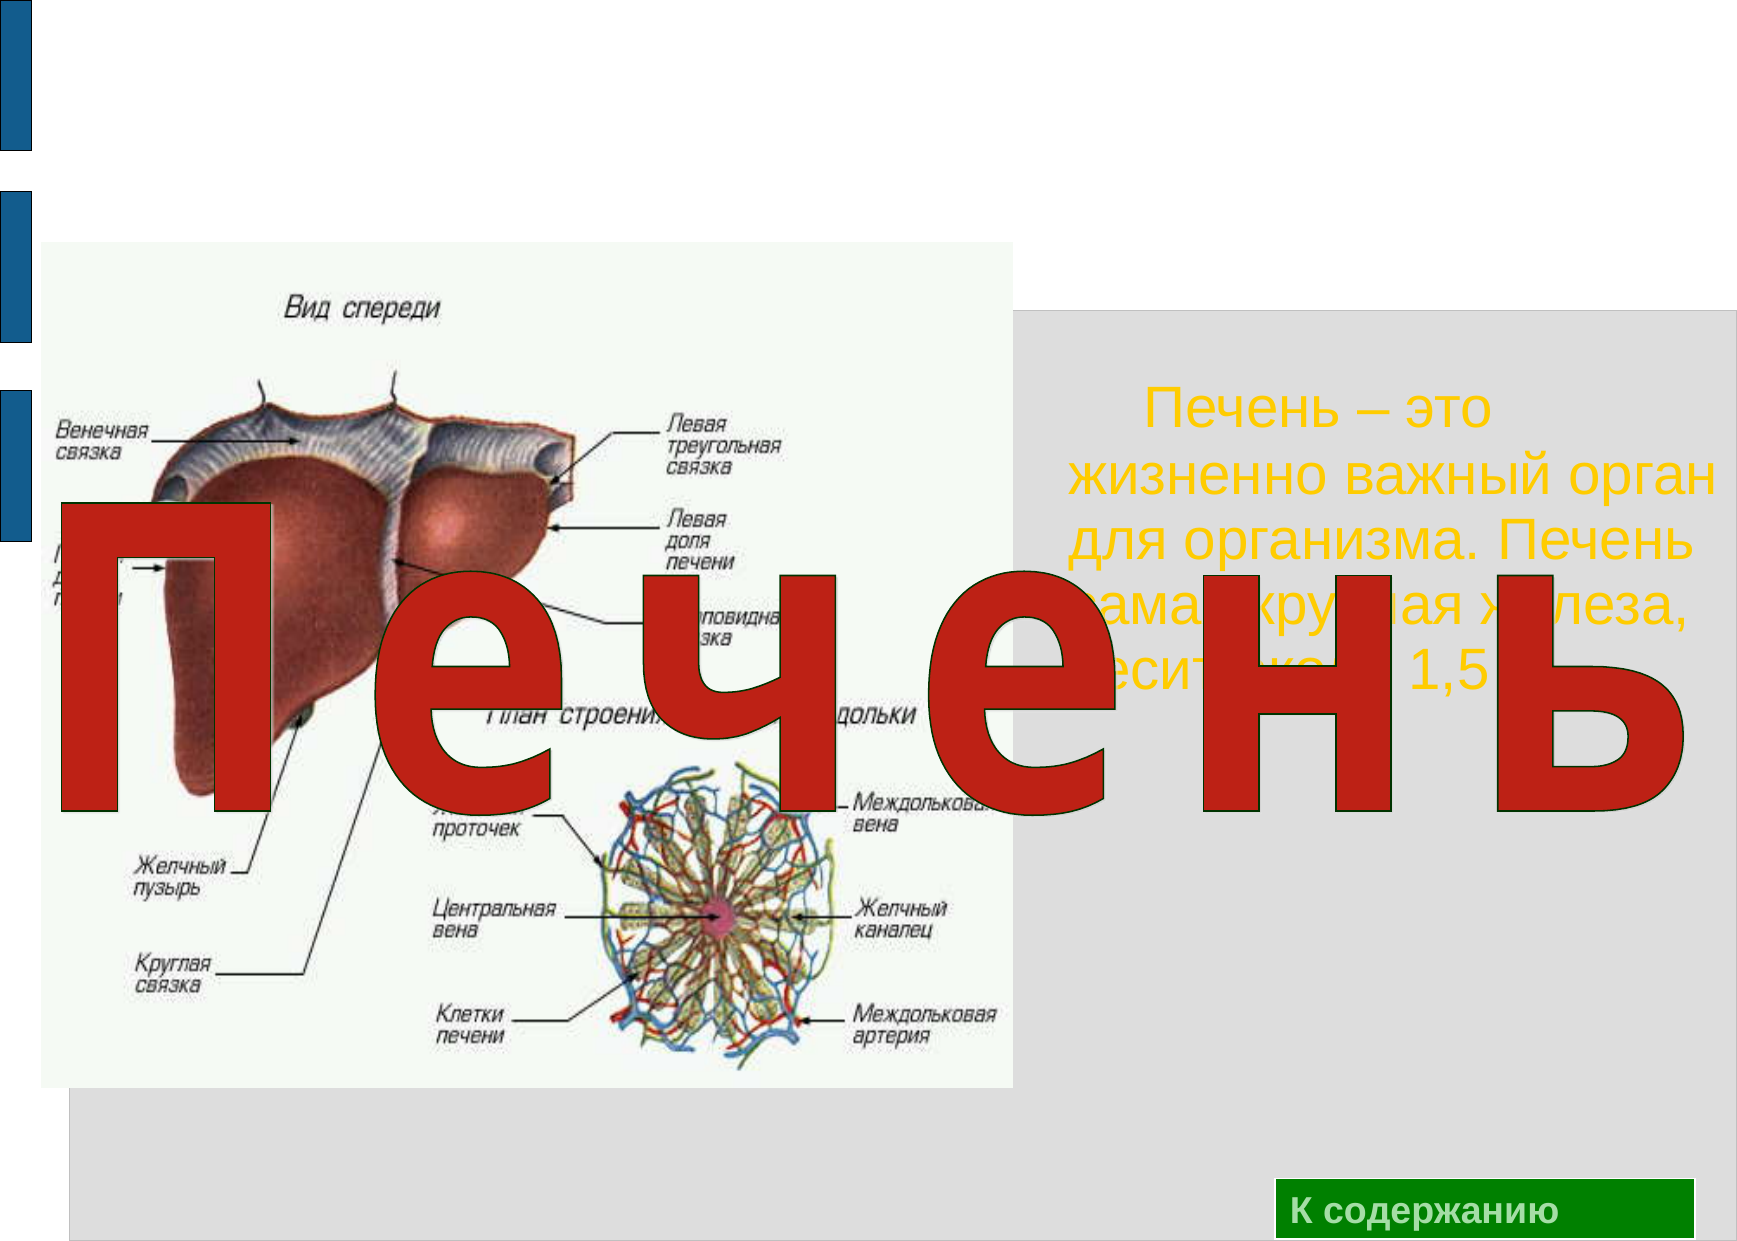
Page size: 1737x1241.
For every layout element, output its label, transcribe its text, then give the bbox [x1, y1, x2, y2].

text_box Печень [1497, 575, 1684, 812]
picture [986, 620, 1013, 666]
list Печень – это жизненно важный орган для организма. Печень самая крупная железа, весит около 1,5 кг [1038, 358, 1737, 995]
text_box Печень [1203, 575, 1391, 812]
picture [985, 710, 1013, 762]
text_box Печень [61, 503, 271, 812]
picture [41, 242, 1013, 1088]
text_box К содержанию [1275, 1178, 1696, 1240]
text_box Печень [928, 571, 1115, 816]
text_box Печень [643, 575, 836, 812]
text_box Печень [375, 571, 562, 816]
